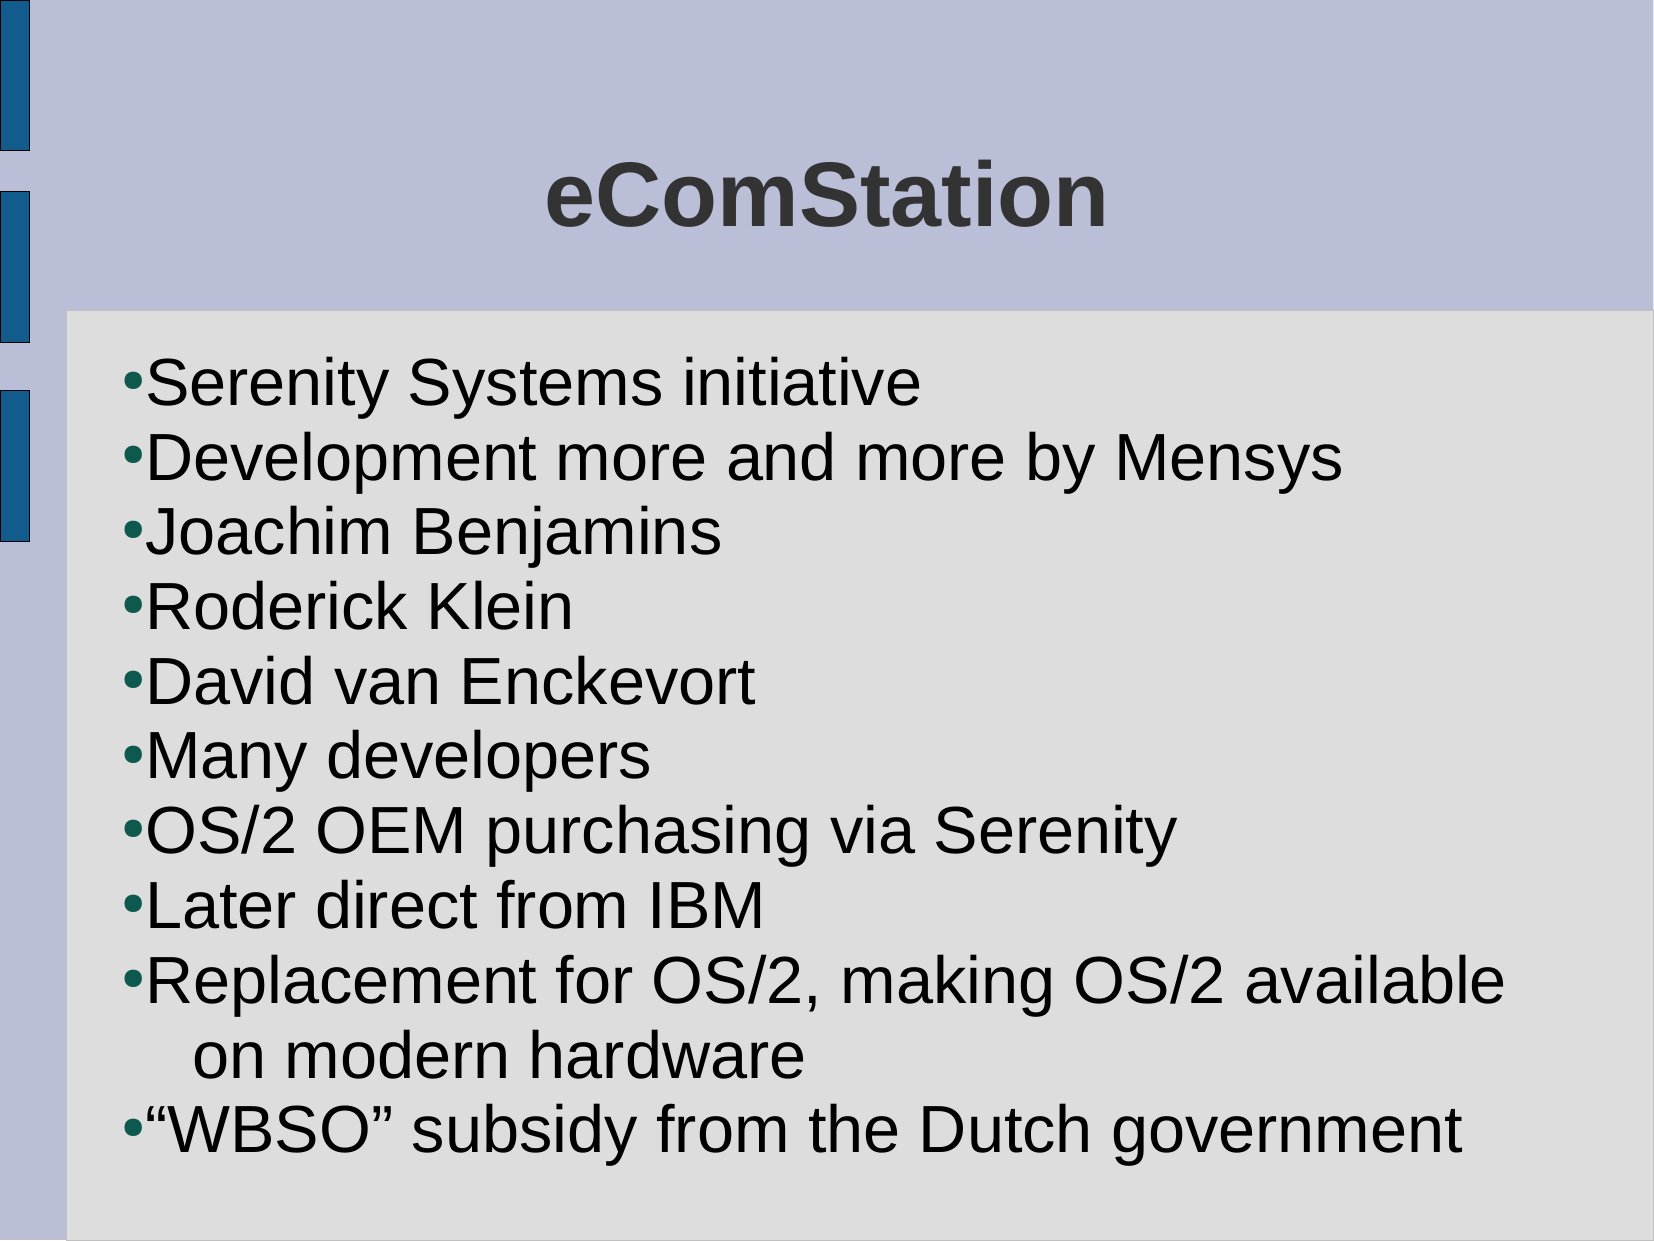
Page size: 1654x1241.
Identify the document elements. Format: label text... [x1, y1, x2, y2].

title eComStation [121, 91, 1534, 299]
list Serenity Systems initiative Development more and more by Mensys Joachim Benjamins Roderick Klein David van Enckevort Many developers OS/2 OEM purchasing via Serenity Later direct from IBM Replacement for OS/2, making OS/2 available on modern hardware “WBSO” subsidy from the Dutch government [121, 344, 1534, 1157]
